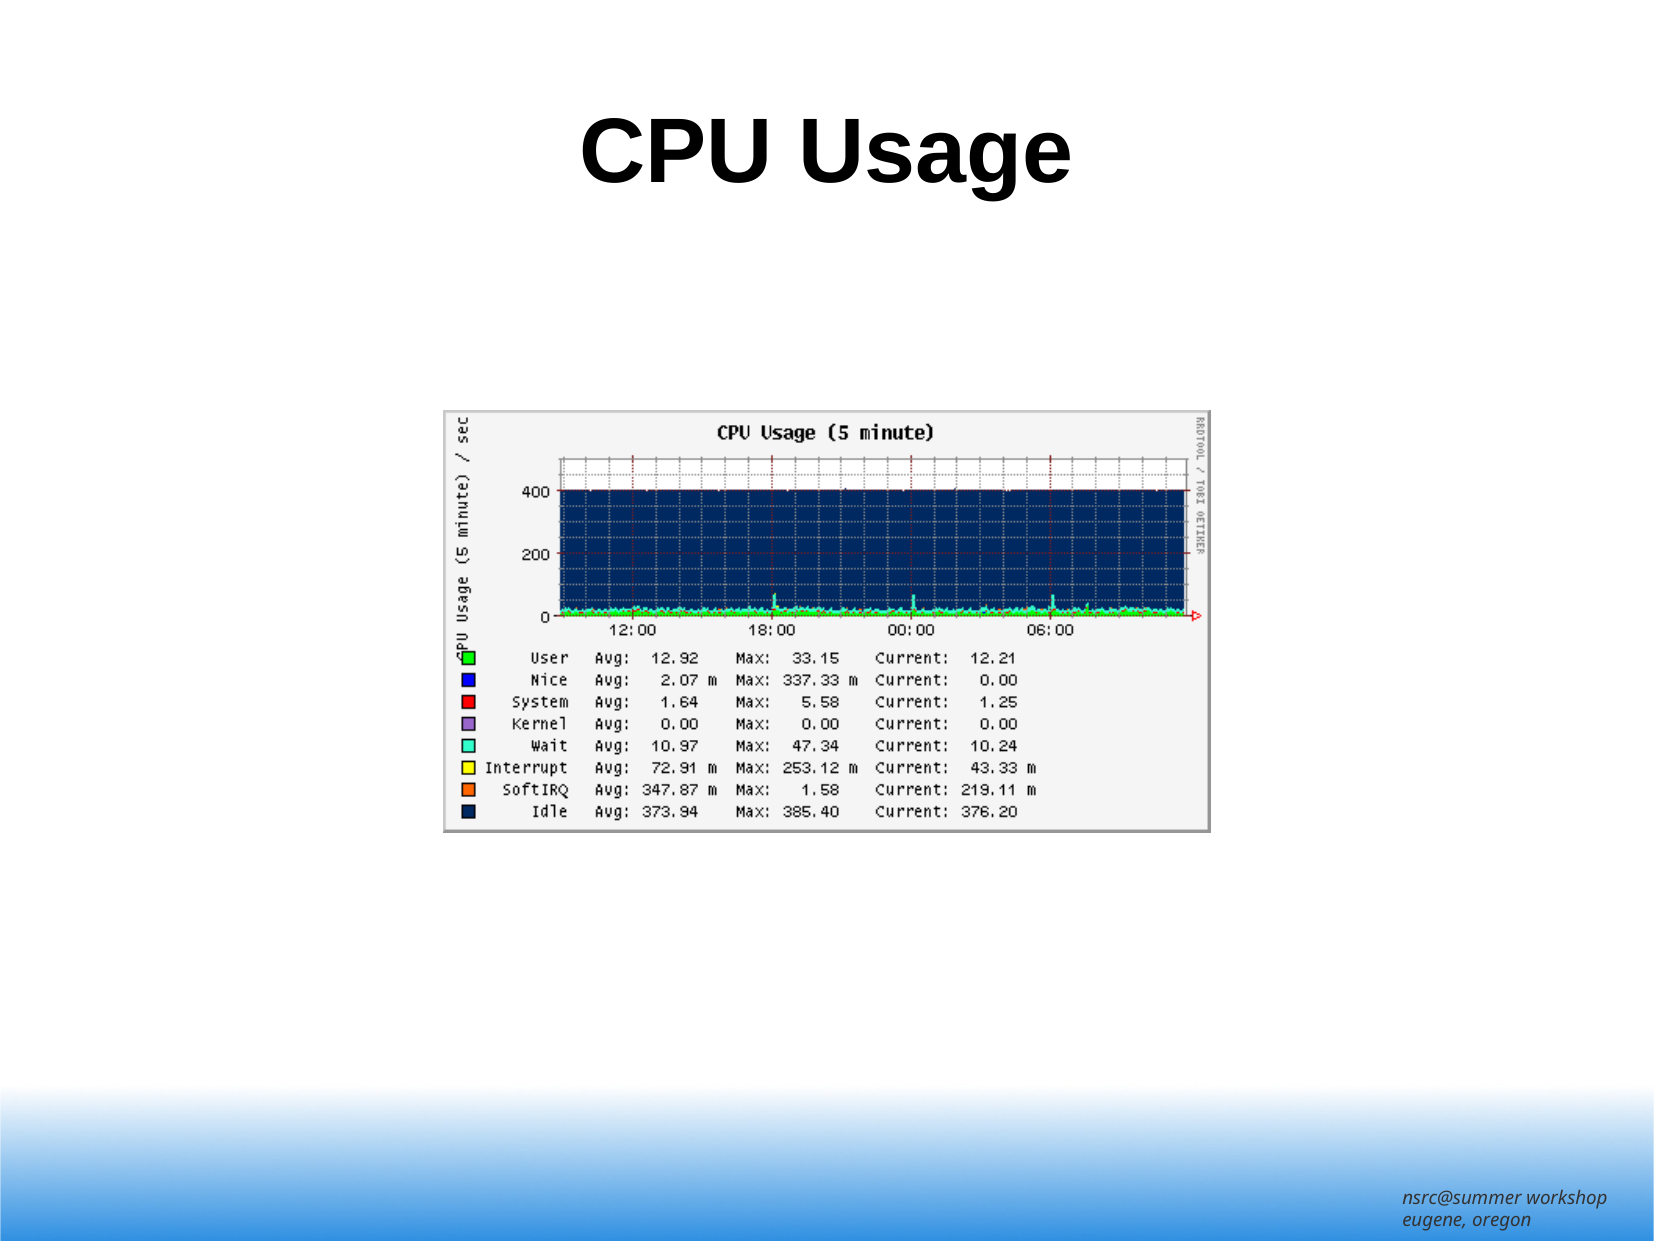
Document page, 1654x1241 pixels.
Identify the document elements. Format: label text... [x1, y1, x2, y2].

picture [443, 410, 1211, 833]
title CPU Usage [82, 56, 1571, 249]
picture [0, 1083, 1654, 1241]
